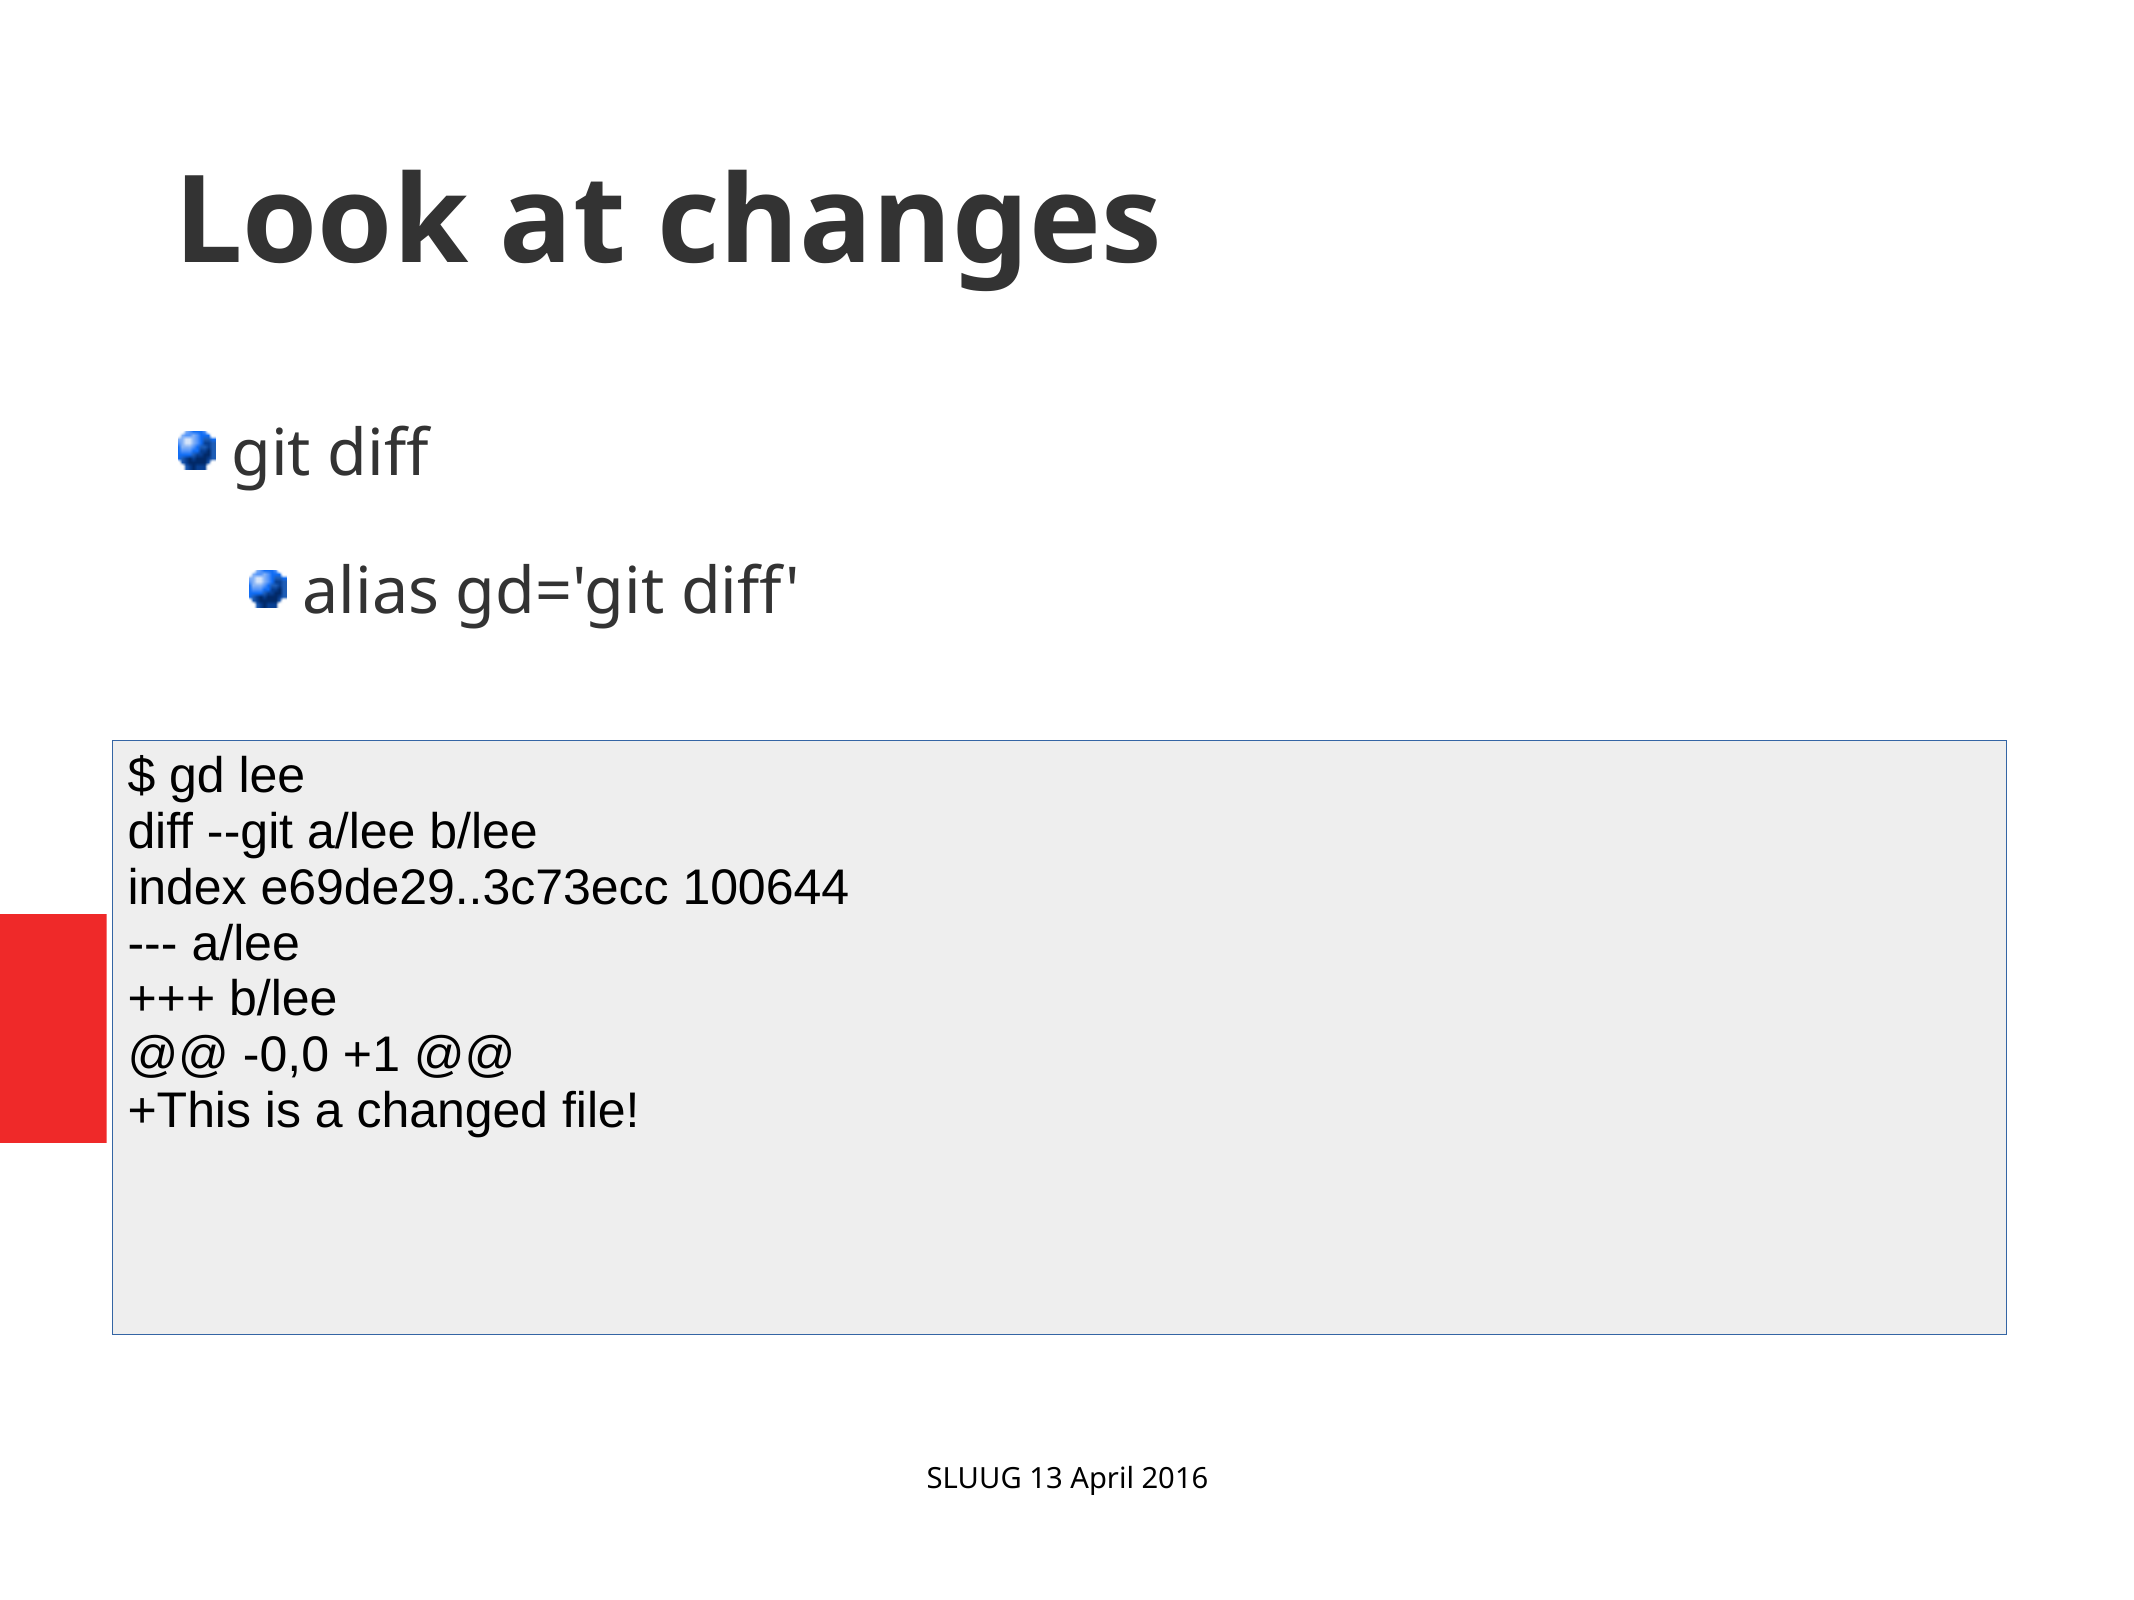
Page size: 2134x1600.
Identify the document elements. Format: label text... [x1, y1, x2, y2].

title Look at changes [174, 62, 1988, 368]
text_box $ gd lee diff --git a/lee b/lee index e69de29..3c73ecc 100644 --- a/lee +++ b/lee @@ -0,0 +1 @@ +This is a changed file! [113, 740, 2007, 1334]
list git diff alias gd='git diff' [160, 406, 1974, 740]
